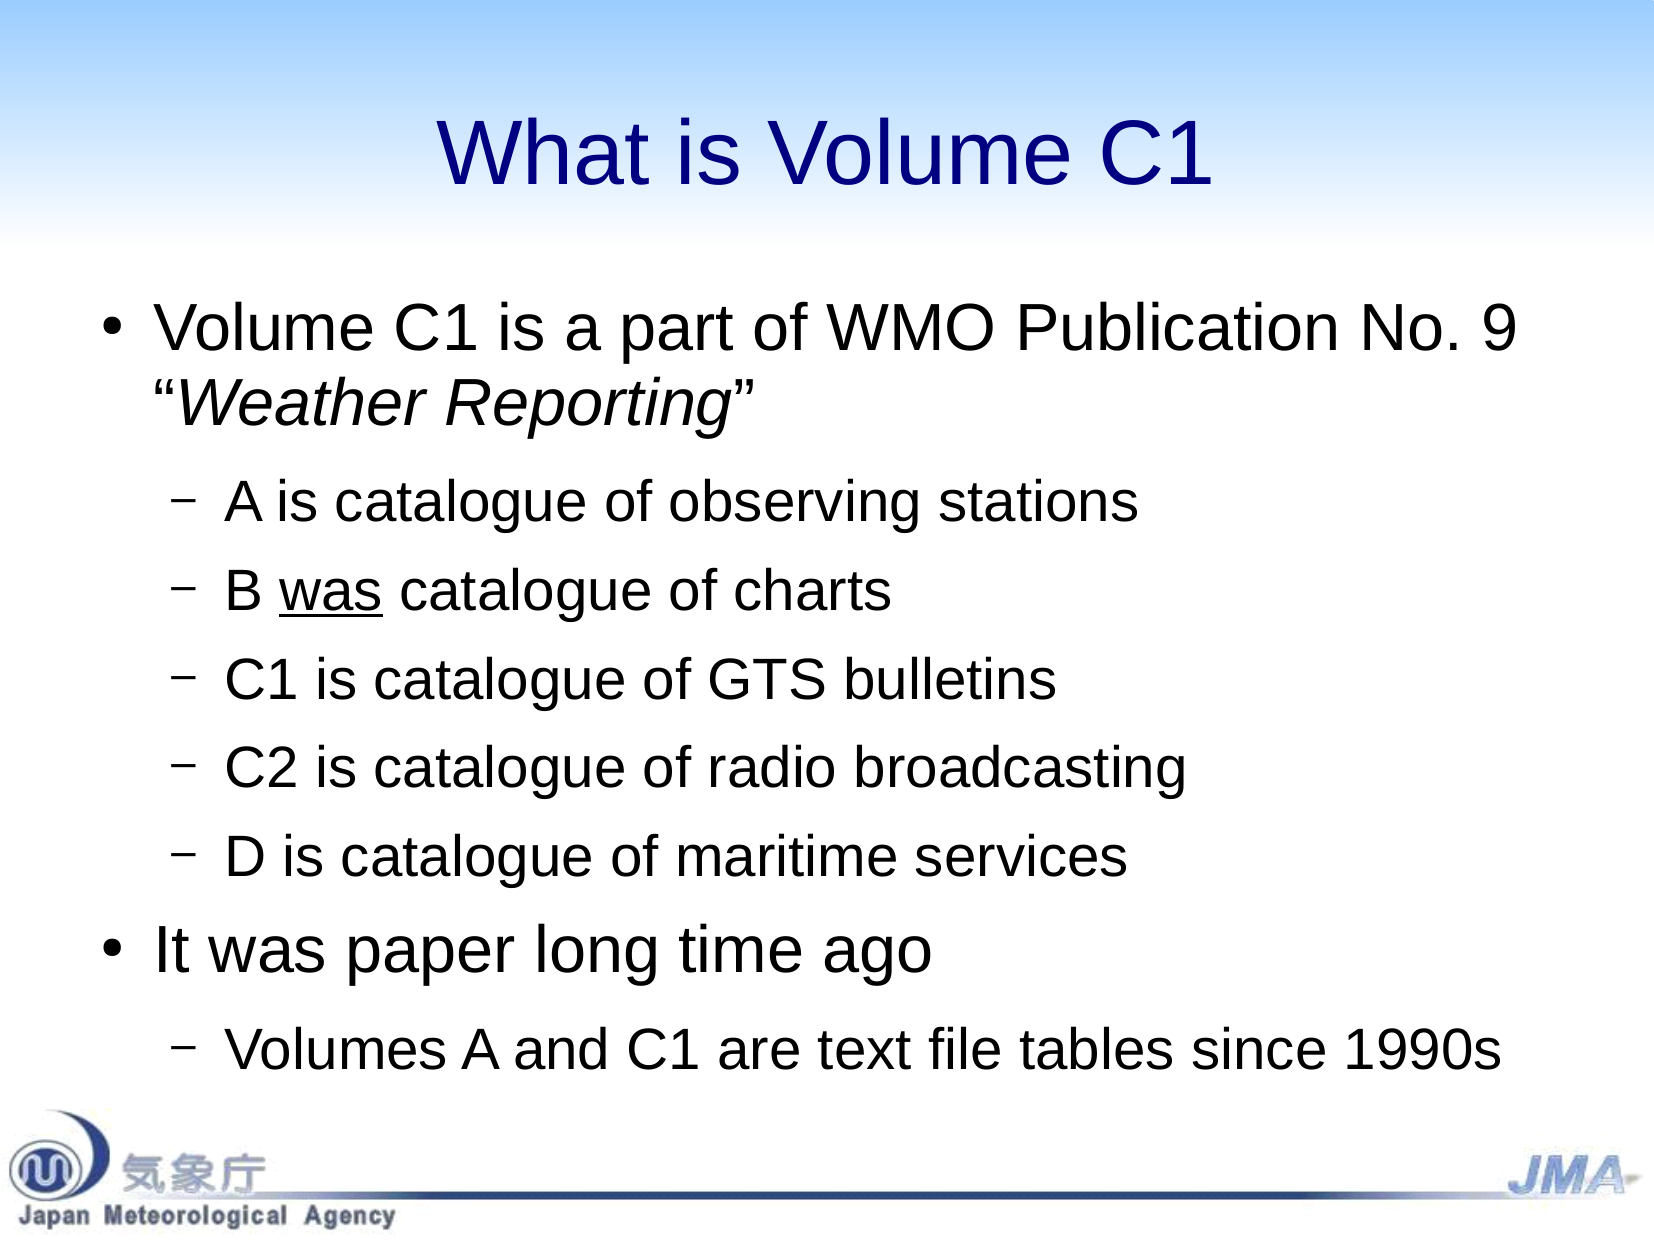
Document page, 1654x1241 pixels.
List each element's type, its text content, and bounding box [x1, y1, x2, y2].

title What is Volume C1 [82, 49, 1571, 257]
picture [1, 1108, 1654, 1241]
list Volume C1 is a part of WMO Publication No. 9 “Weather Reporting” A is catalogue of observing stations B was catalogue of charts C1 is catalogue of GTS bulletins C2 is catalogue of radio broadcasting D is catalogue of maritime services It was paper long time ago Volumes A and C1 are text file tables since 1990s [82, 290, 1571, 1081]
